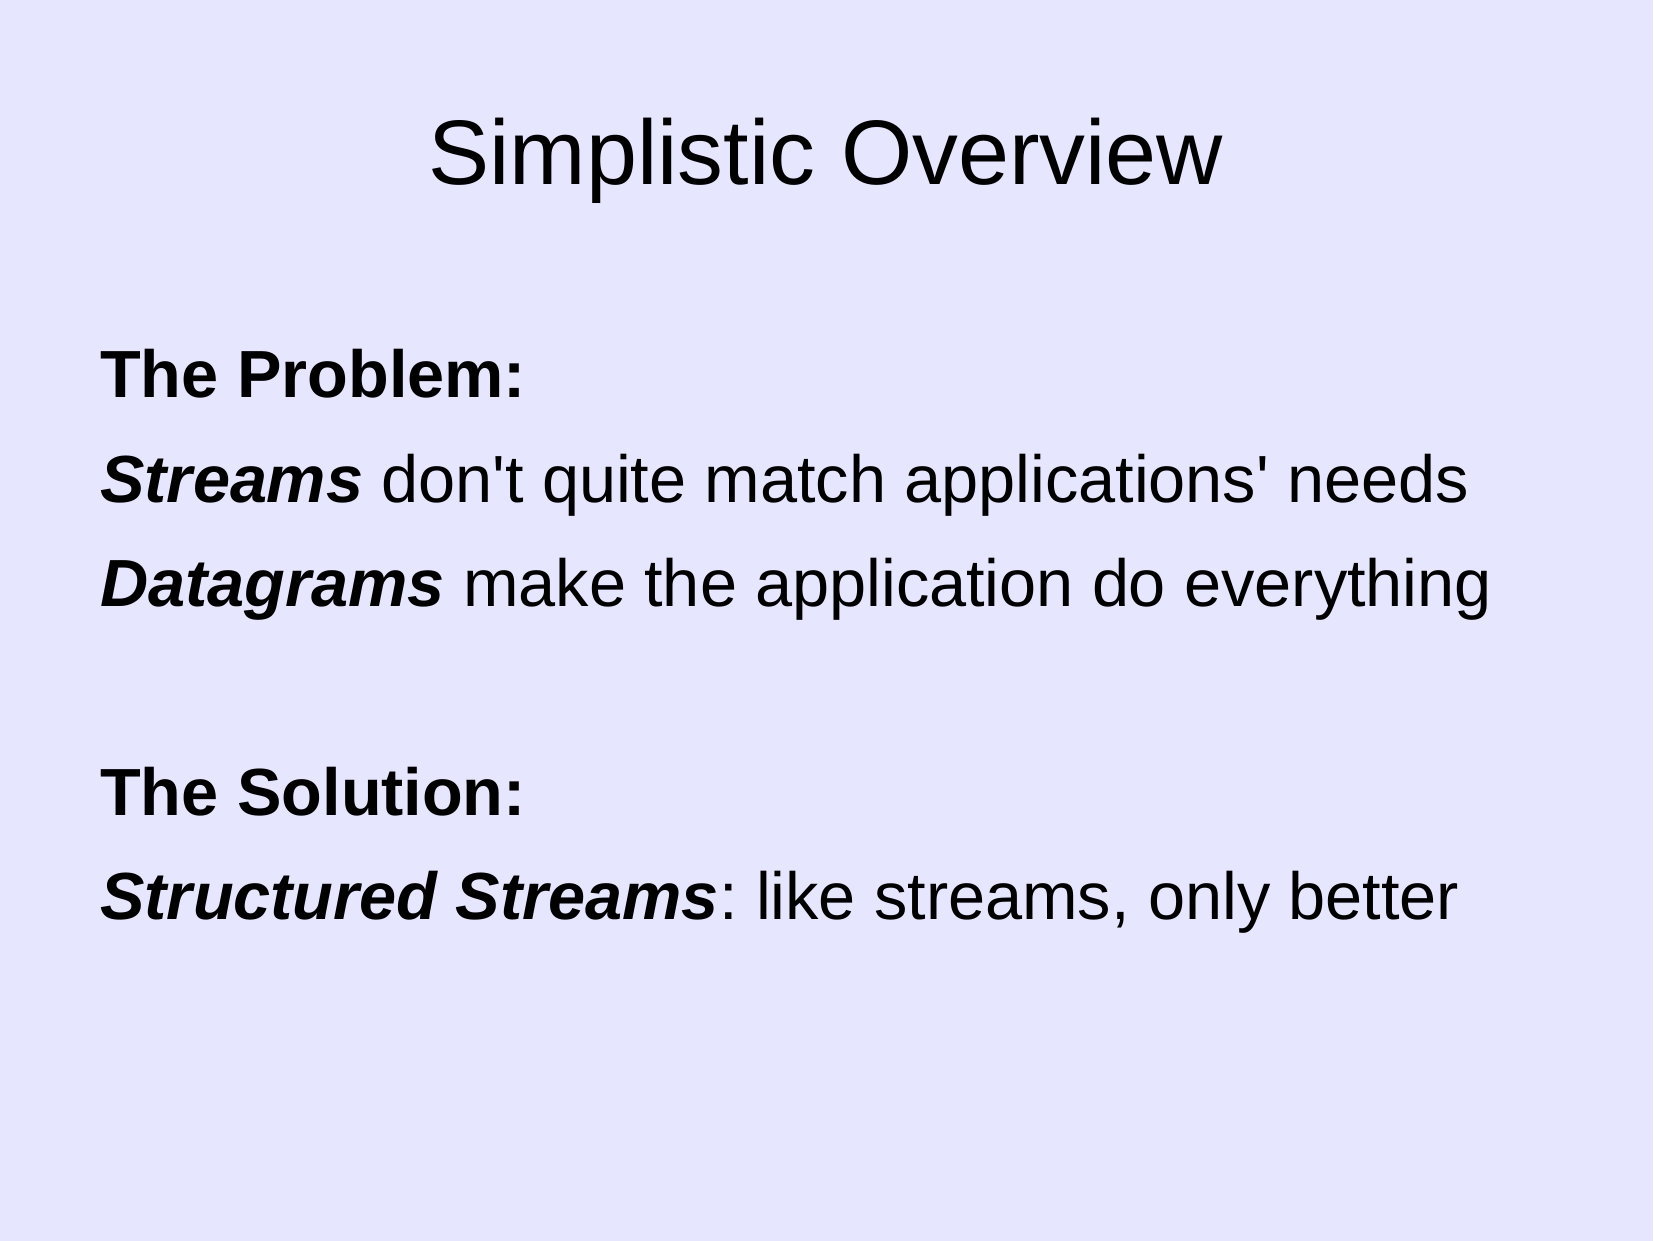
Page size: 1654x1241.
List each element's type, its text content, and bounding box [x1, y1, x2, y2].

title Simplistic Overview [82, 49, 1571, 257]
list The Problem: Streams don't quite match applications' needs Datagrams make the application do everything The Solution: Structured Streams: like streams, only better [82, 337, 1571, 1109]
